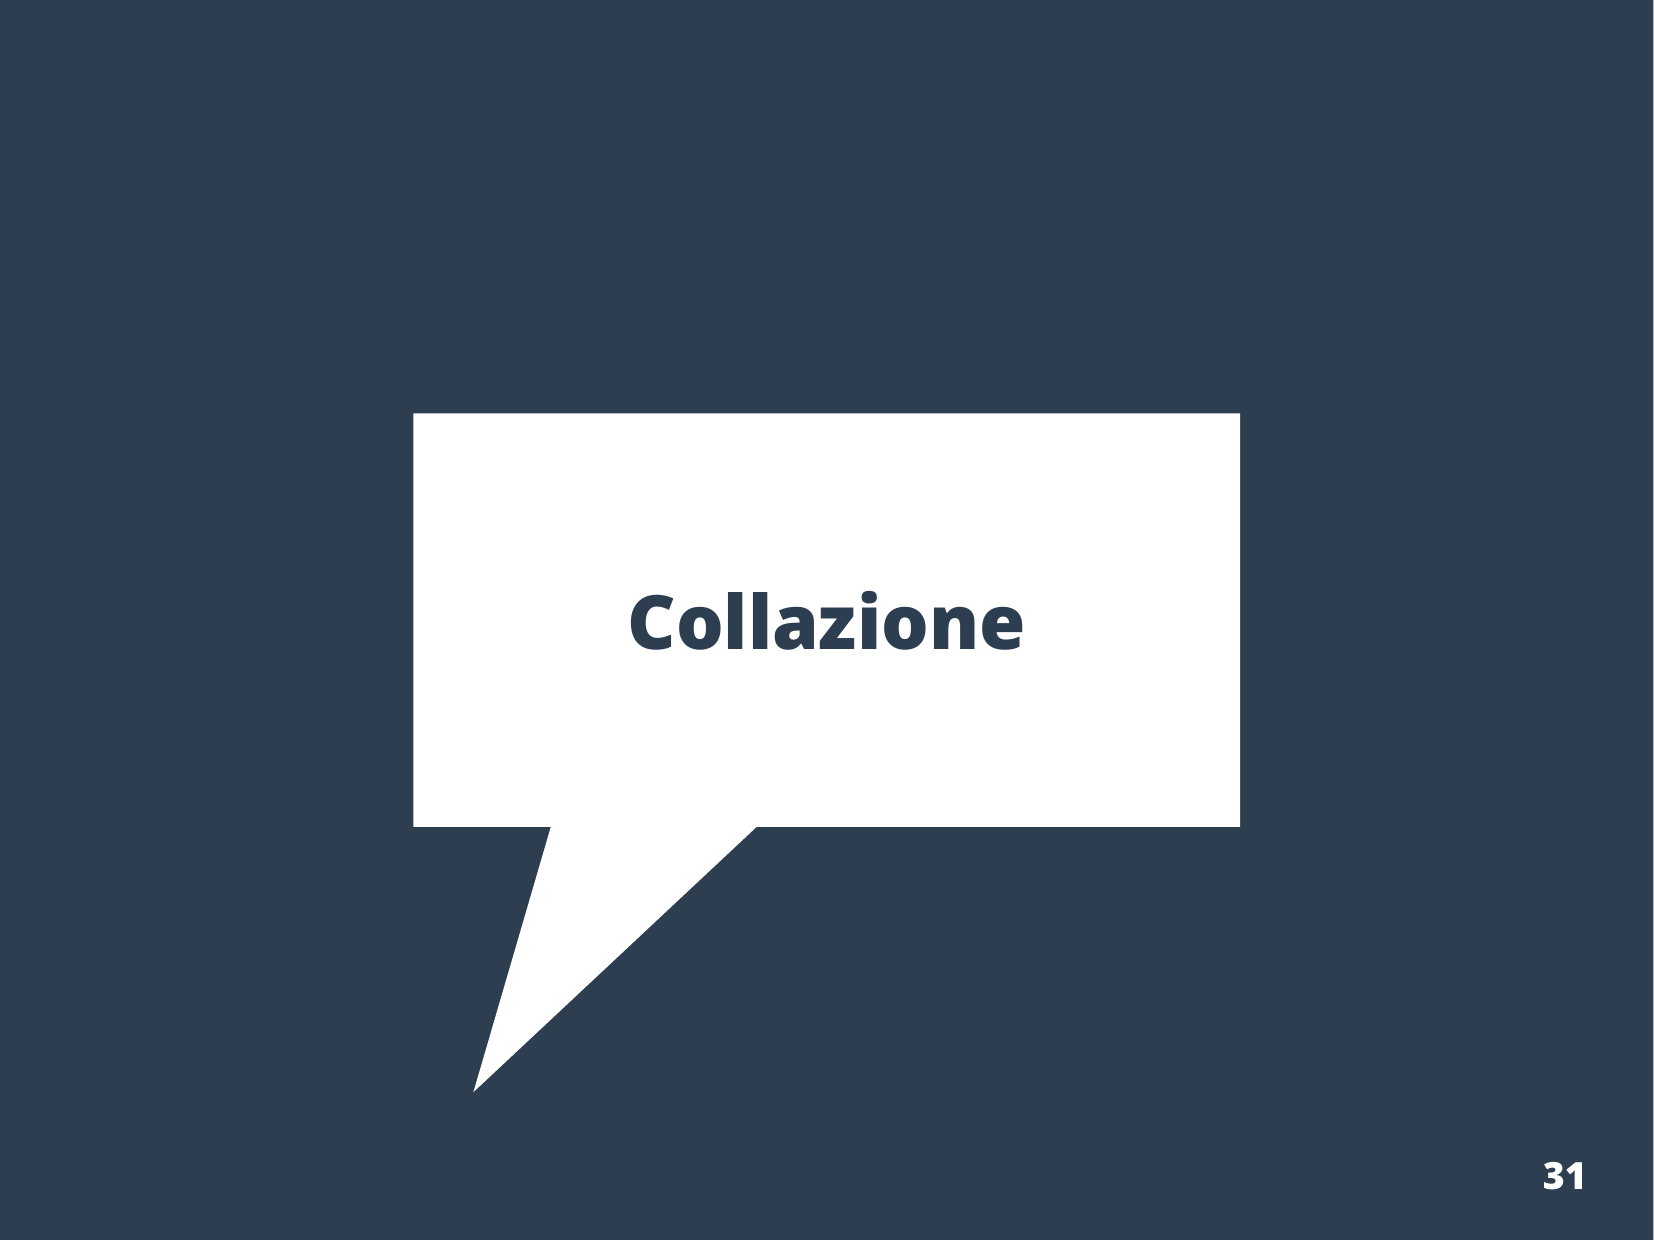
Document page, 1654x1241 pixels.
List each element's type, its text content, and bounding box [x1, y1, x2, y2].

title Collazione [442, 442, 1211, 798]
